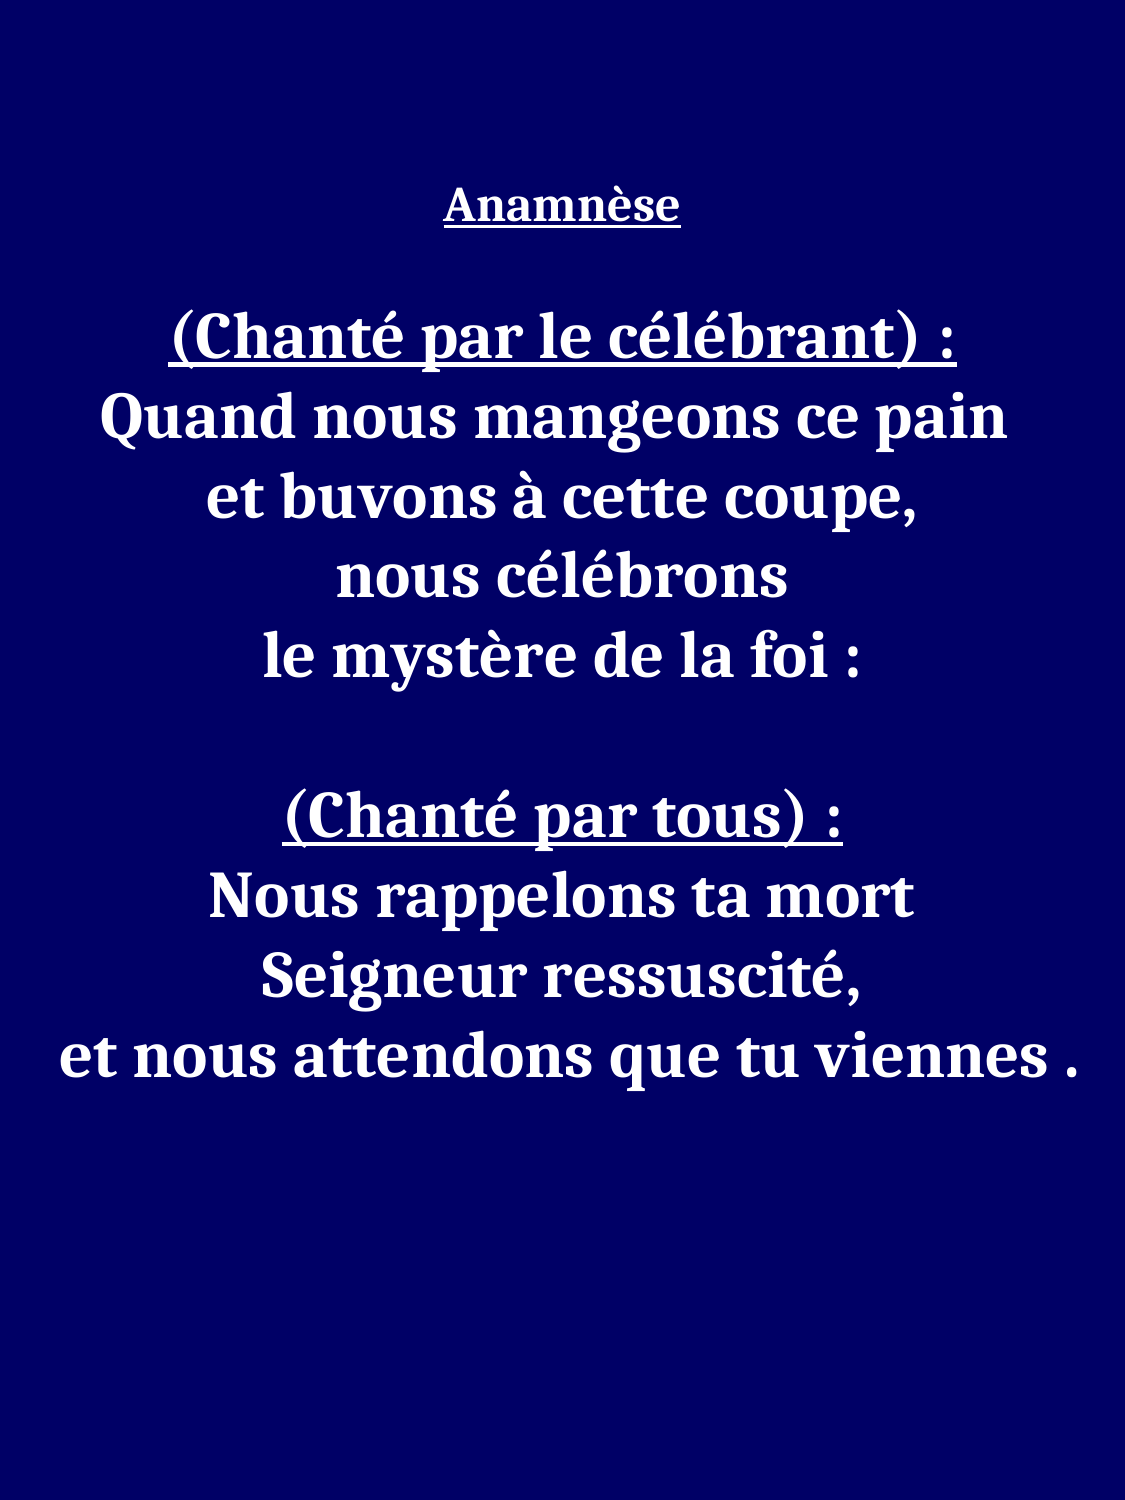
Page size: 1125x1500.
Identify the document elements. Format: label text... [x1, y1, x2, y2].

text_box Anamnèse (Chanté par le célébrant) : Quand nous mangeons ce pain et buvons à cette coupe, nous célébrons le mystère de la foi : (Chanté par tous) : Nous rappelons ta mort Seigneur ressuscité, et nous attendons que tu viennes . [0, 163, 1125, 1099]
